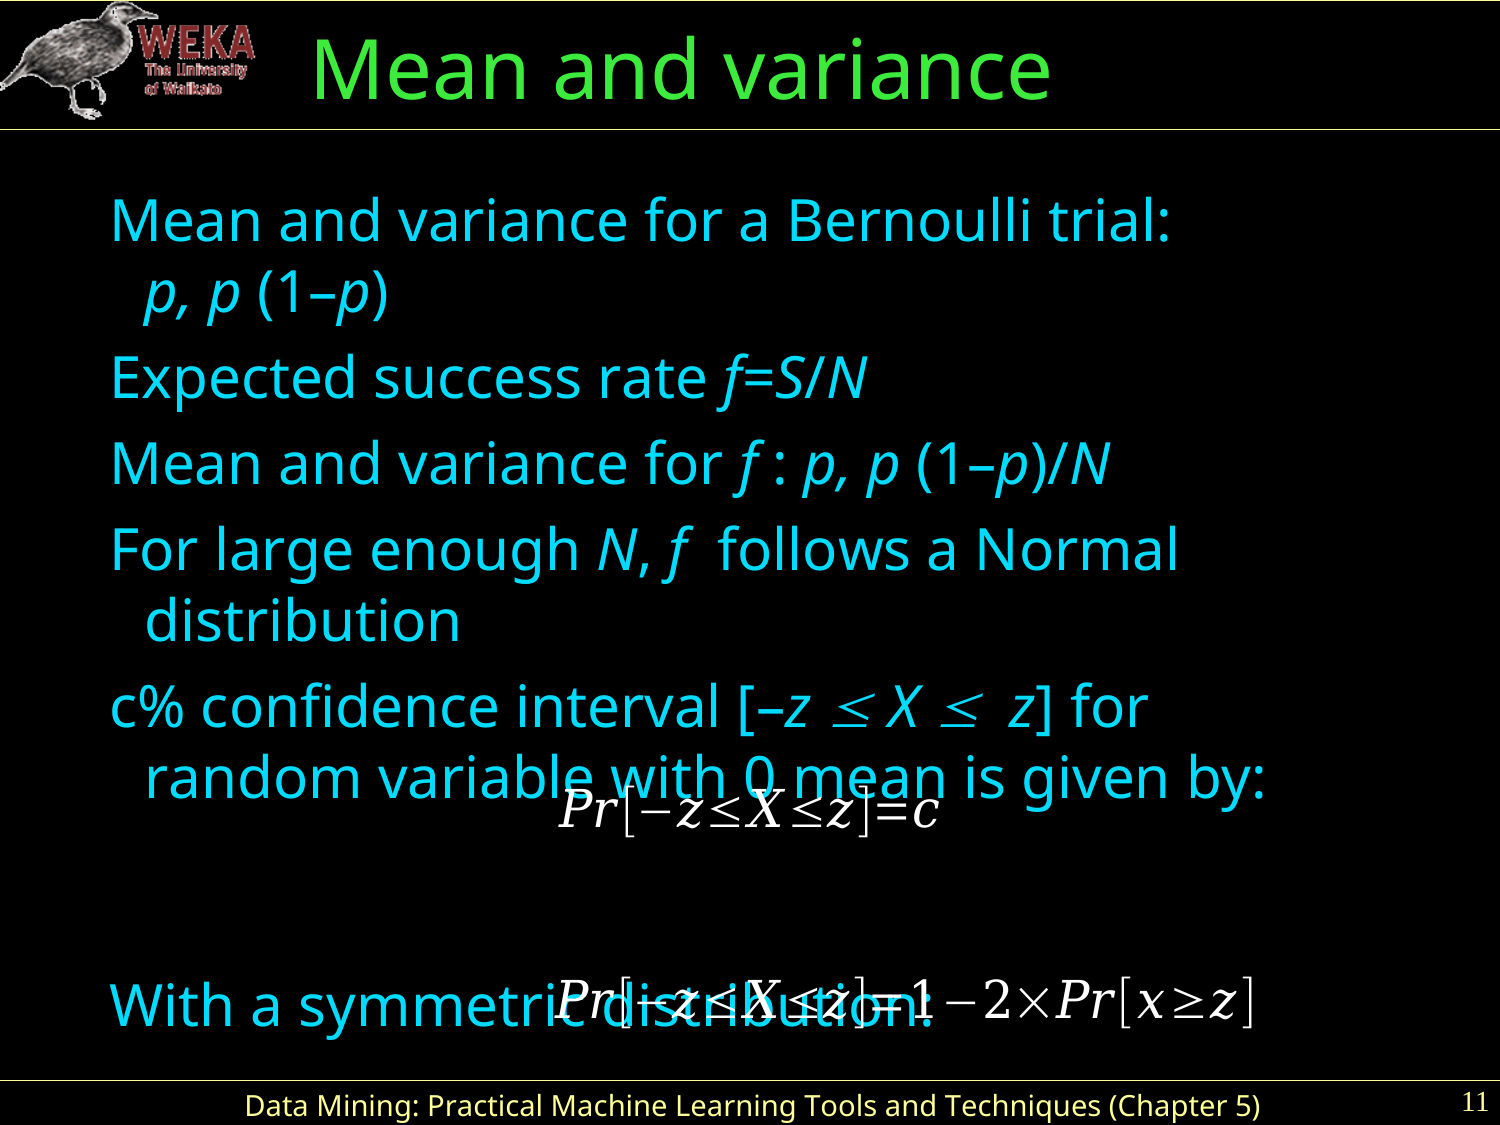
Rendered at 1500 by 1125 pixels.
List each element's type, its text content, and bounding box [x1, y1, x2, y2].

text_box Mean and variance for a Bernoulli trial: p, p (1–p) Expected success rate f=S/N Mean and variance for f : p, p (1–p)/N For large enough N, f follows a Normal distribution c% confidence interval [–z  X  z] for random variable with 0 mean is given by: With a symmetric distribution: [59, 177, 1386, 997]
picture [0, 1, 266, 129]
title Mean and variance [295, 0, 1500, 148]
chart [553, 778, 947, 841]
chart [549, 970, 1261, 1032]
